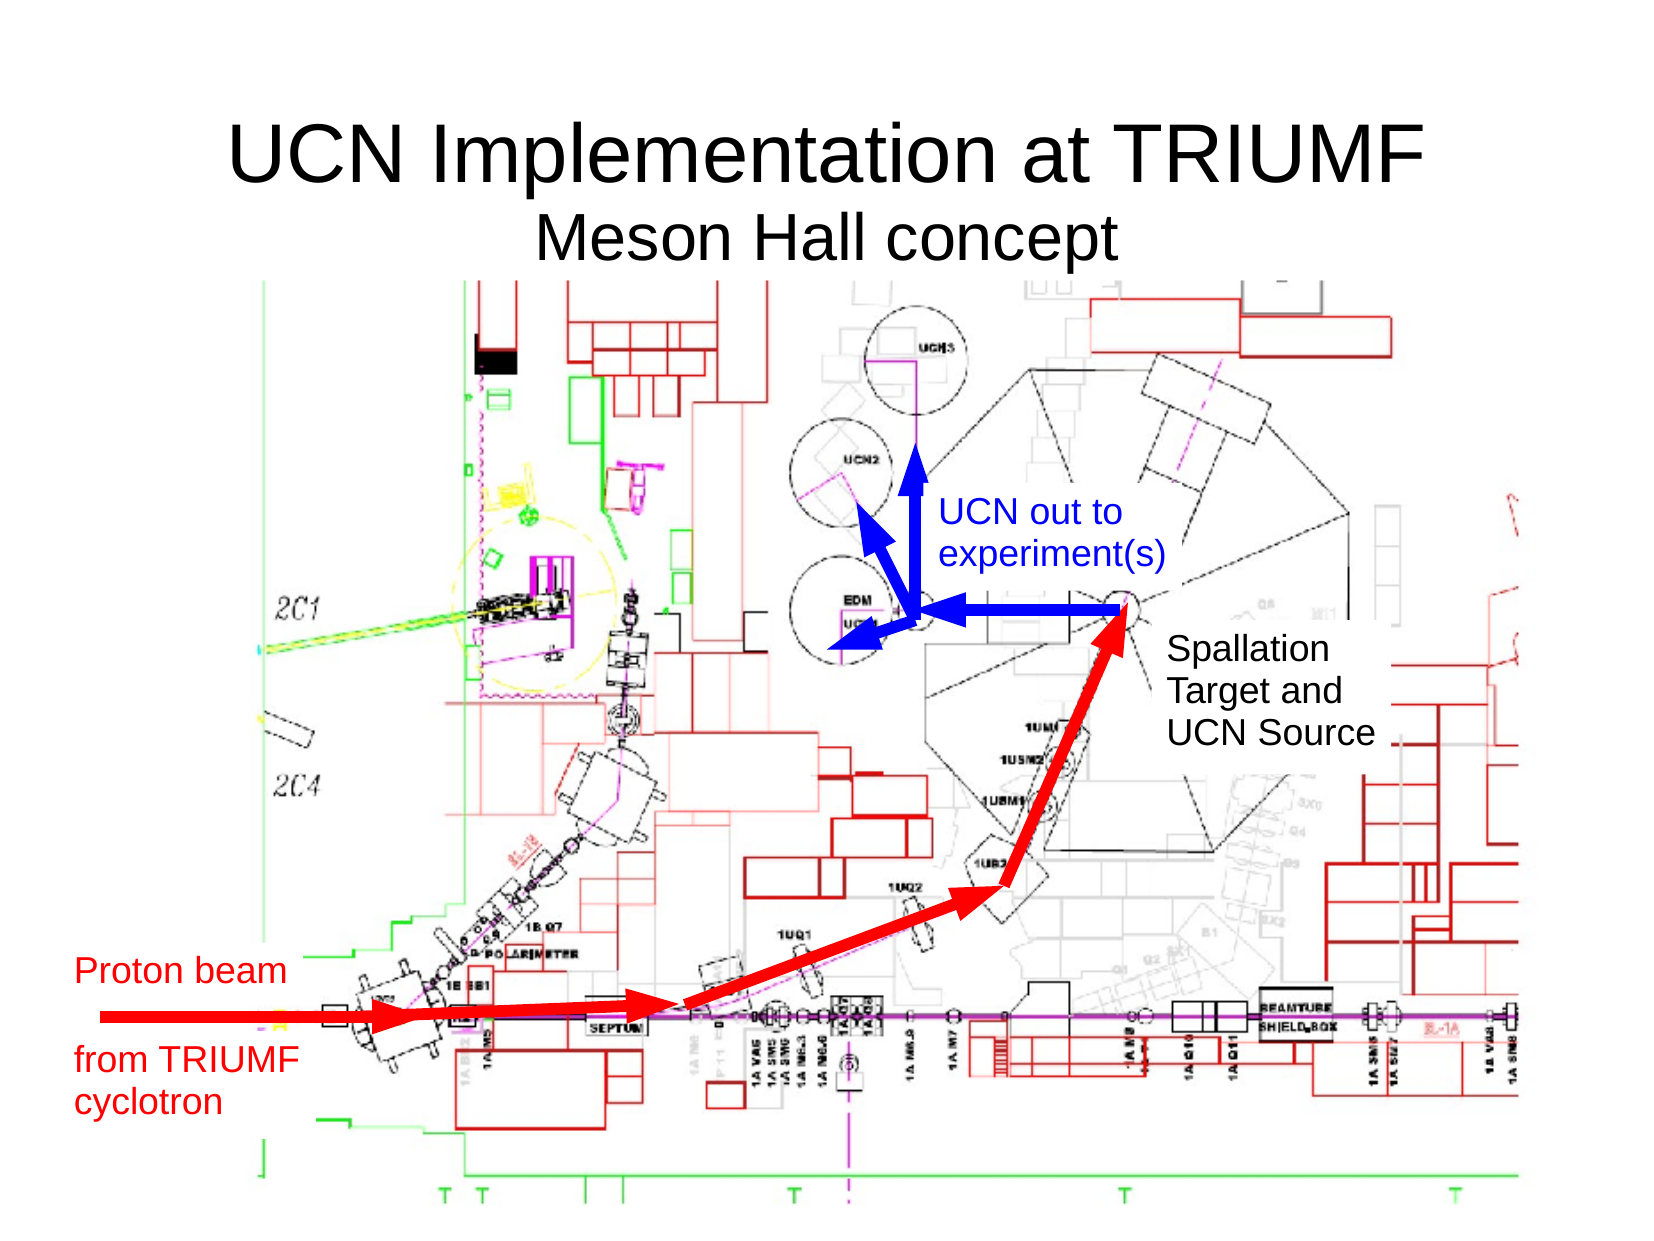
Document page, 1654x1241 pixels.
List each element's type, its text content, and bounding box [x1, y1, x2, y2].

text_box from TRIUMF cyclotron [59, 1031, 316, 1139]
text_box Proton beam [59, 942, 303, 1004]
text_box Spallation Target and UCN Source [1151, 620, 1392, 775]
picture [194, 287, 1565, 1211]
text_box UCN out to experiment(s) [923, 482, 1182, 591]
title UCN Implementation at TRIUMF Meson Hall concept [82, 94, 1571, 287]
